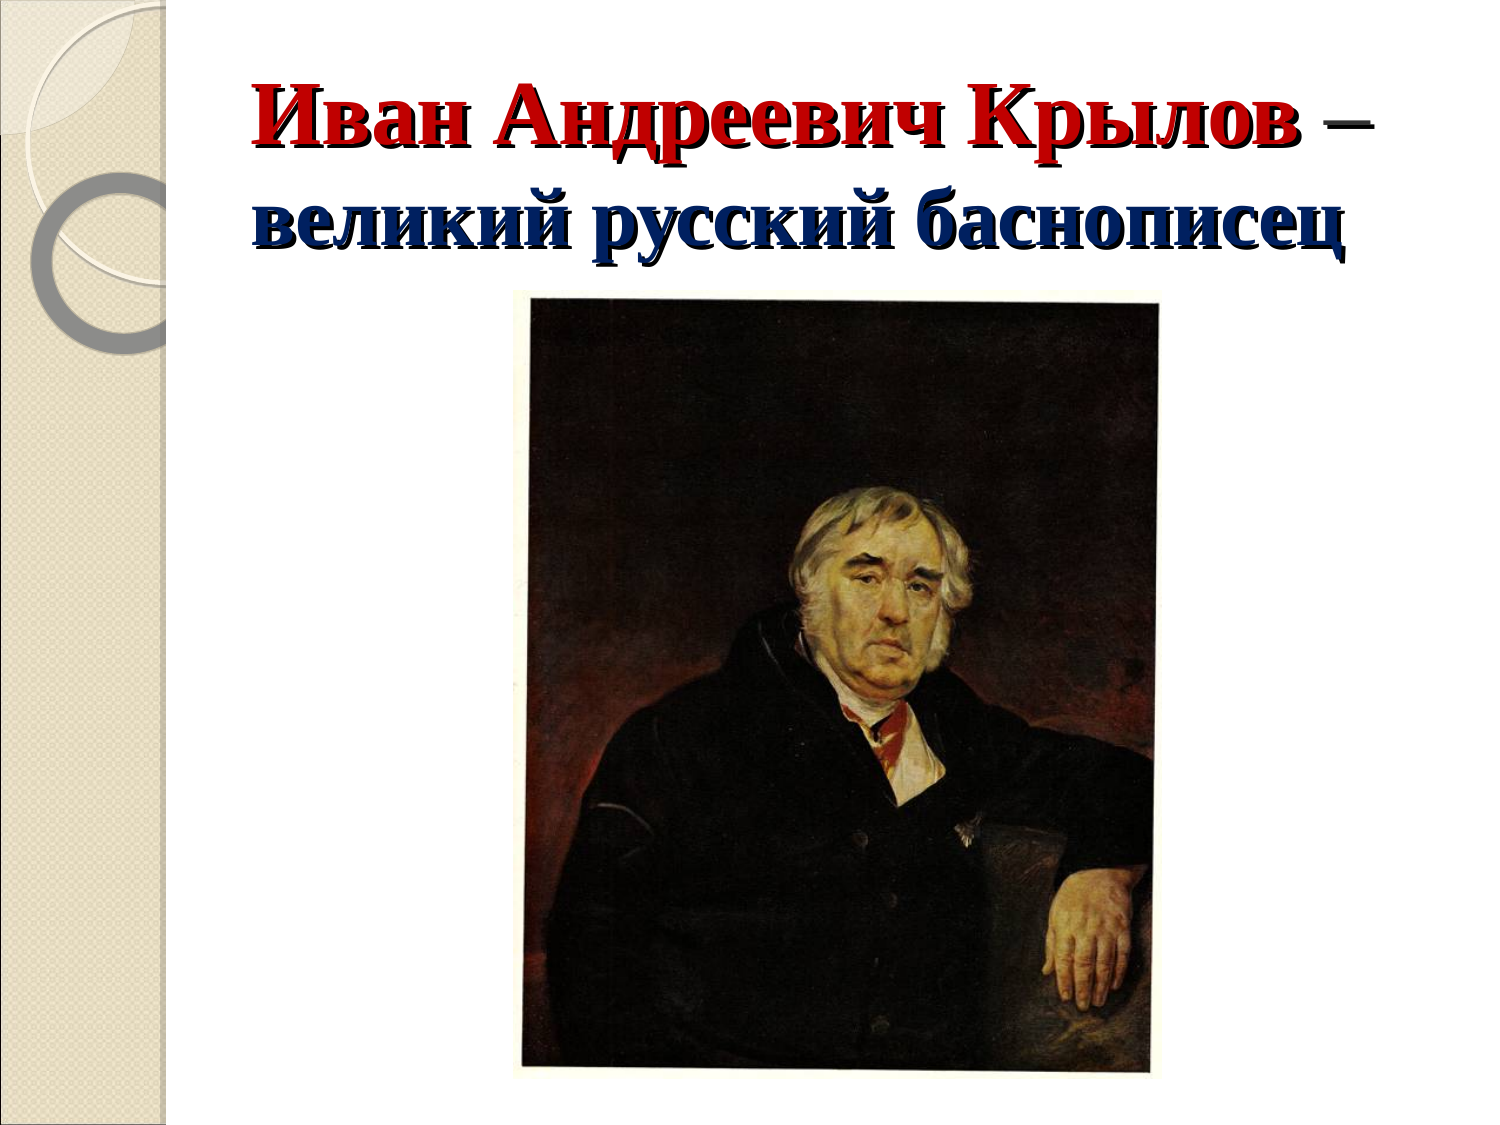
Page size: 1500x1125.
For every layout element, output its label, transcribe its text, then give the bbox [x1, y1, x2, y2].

title Иван Андреевич Крылов – великий русский баснописец [235, 45, 1466, 233]
picture [513, 290, 1162, 1079]
